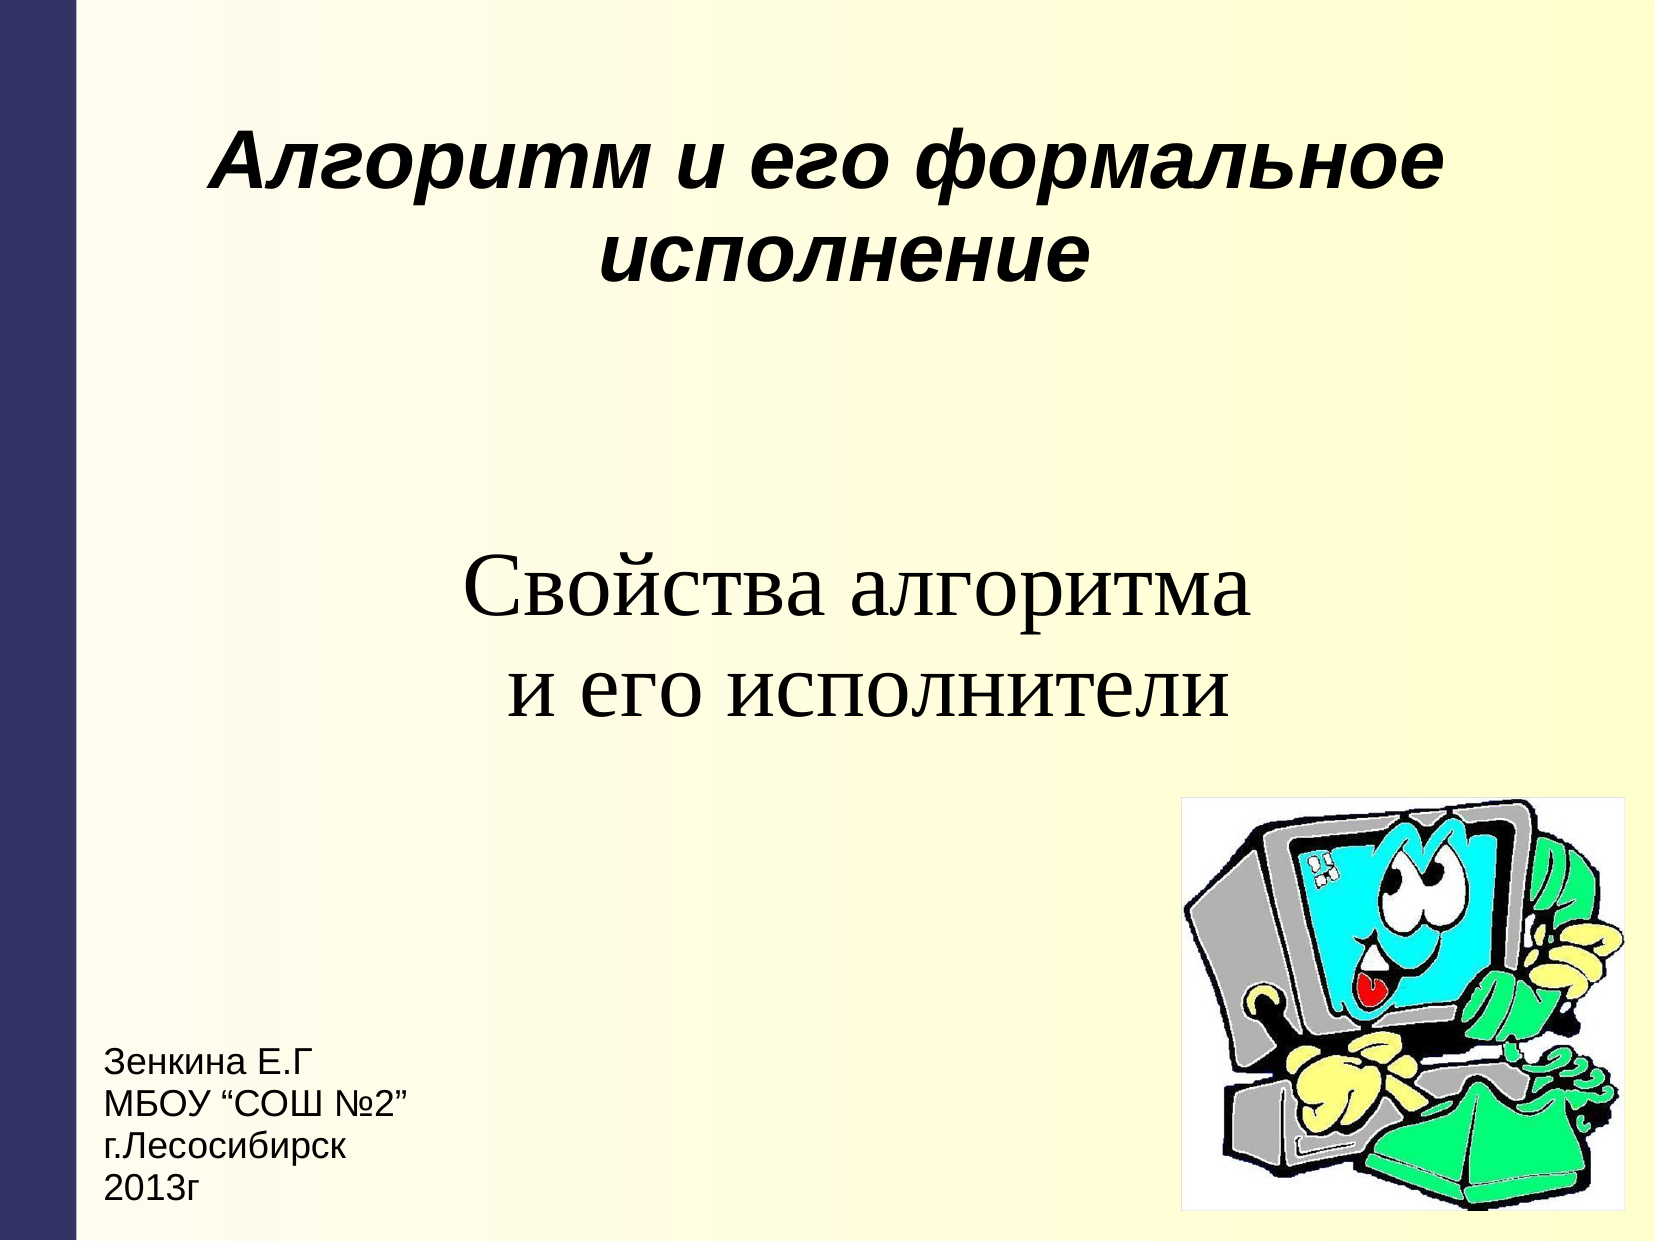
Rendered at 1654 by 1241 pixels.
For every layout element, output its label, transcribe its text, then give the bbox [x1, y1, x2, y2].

subtitle Свойства алгоритма и его исполнители [174, 324, 1565, 945]
title Алгоритм и его формальное исполнение [121, 102, 1534, 310]
picture [1181, 797, 1625, 1211]
text_box Зенкина Е.Г МБОУ “СОШ №2” г.Лесосибирск 2013г [88, 1033, 621, 1217]
